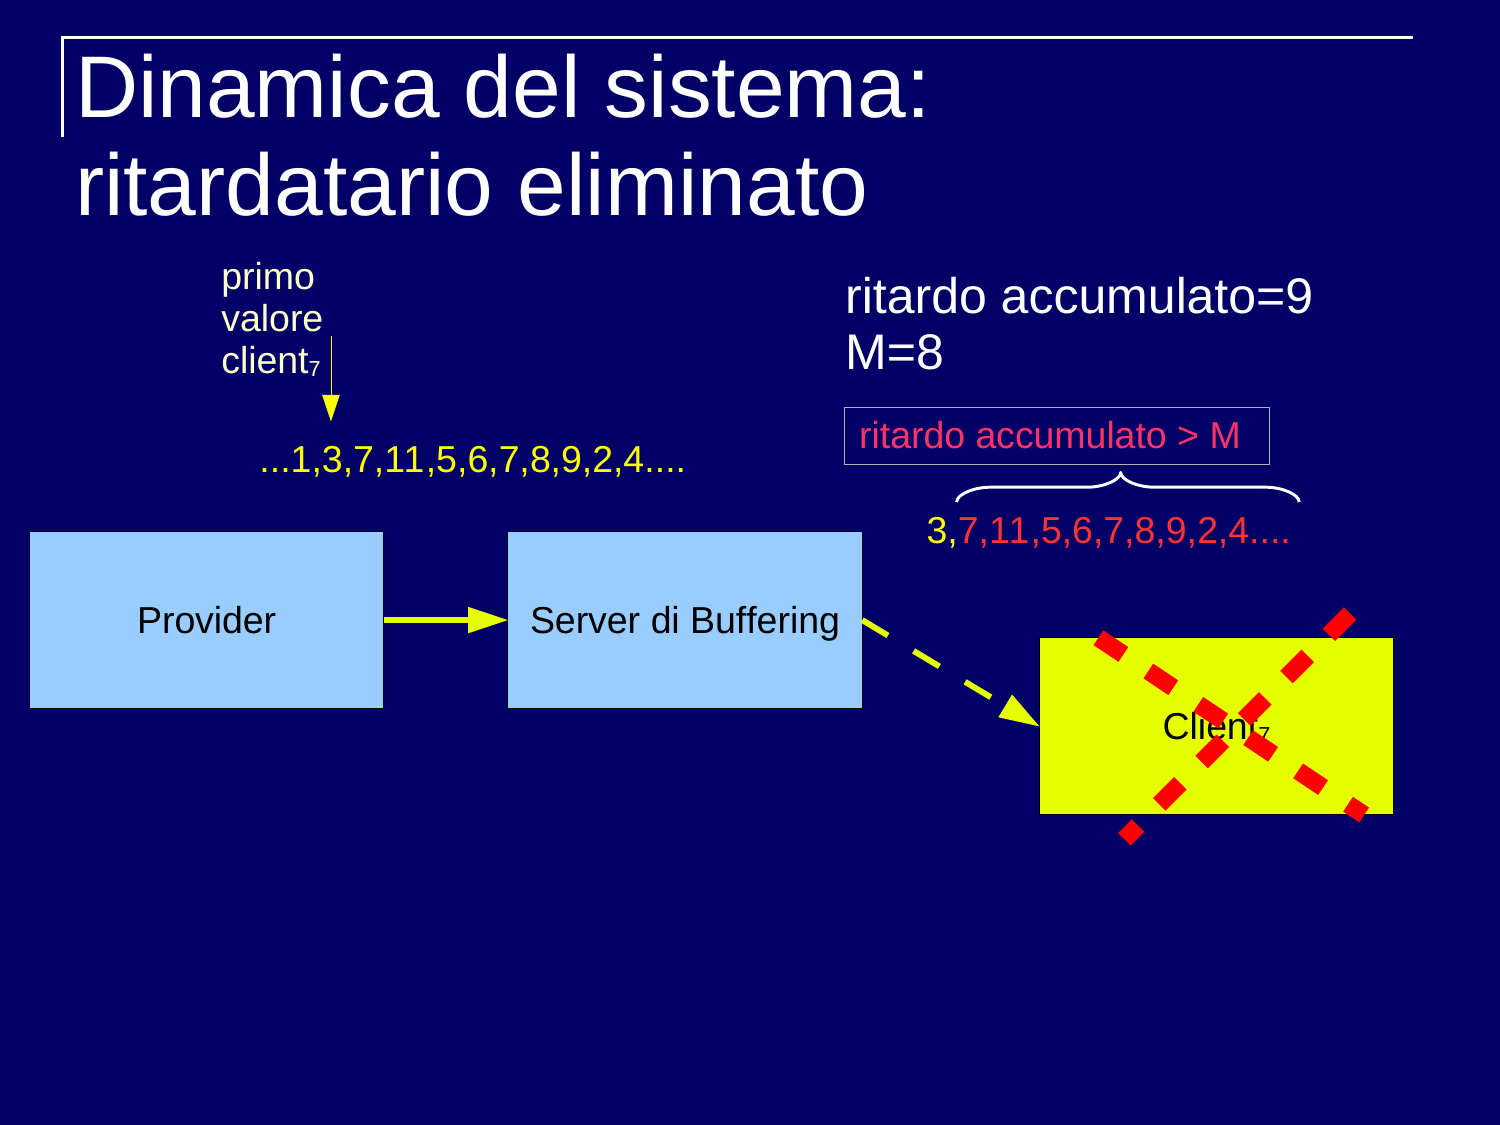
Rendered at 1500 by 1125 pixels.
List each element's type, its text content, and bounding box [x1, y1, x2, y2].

text_box Client7 [1039, 637, 1394, 815]
text_box primo valore client7 [206, 248, 367, 402]
text_box ritardo accumulato > M [844, 407, 1270, 465]
text_box Server di Buffering [507, 531, 863, 709]
text_box Provider [29, 531, 384, 709]
text_box 3,7,11,5,6,7,8,9,2,4.... [911, 501, 1394, 562]
title Dinamica del sistema: ritardatario eliminato [75, 37, 1426, 234]
text_box ...1,3,7,11,5,6,7,8,9,2,4.... [244, 431, 727, 491]
text_box ritardo accumulato=9 M=8 [830, 260, 1359, 388]
